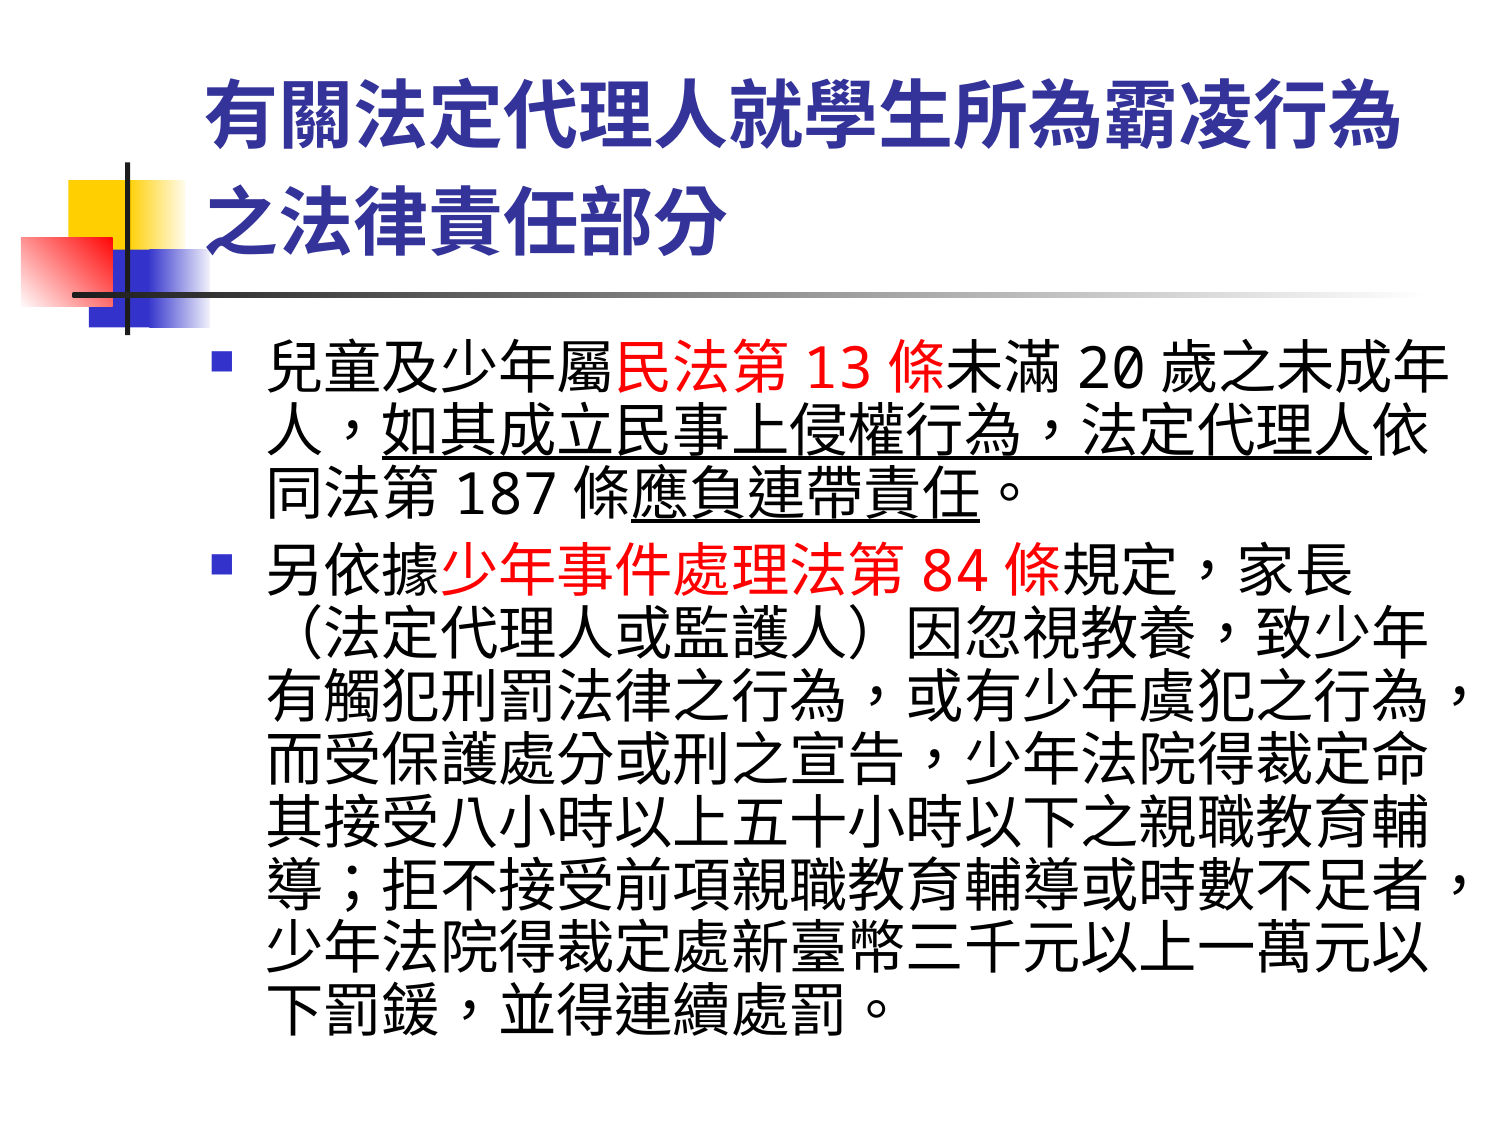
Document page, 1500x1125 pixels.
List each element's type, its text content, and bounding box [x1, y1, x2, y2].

list 兒童及少年屬民法第13條未滿20歲之未成年人，如其成立民事上侵權行為，法定代理人依同法第187條應負連帶責任。 另依據少年事件處理法第84條規定，家長（法定代理人或監護人）因忽視教養，致少年有觸犯刑罰法律之行為，或有少年虞犯之行為，而受保護處分或刑之宣告，少年法院得裁定命其接受八小時以上五十小時以下之親職教育輔導；拒不接受前項親職教育輔導或時數不足者，少年法院得裁定處新臺幣三千元以上一萬元以下罰鍰，並得連續處罰。 [193, 331, 1469, 1075]
title 有關法定代理人就學生所為霸凌行為之法律責任部分 [188, 35, 1468, 276]
